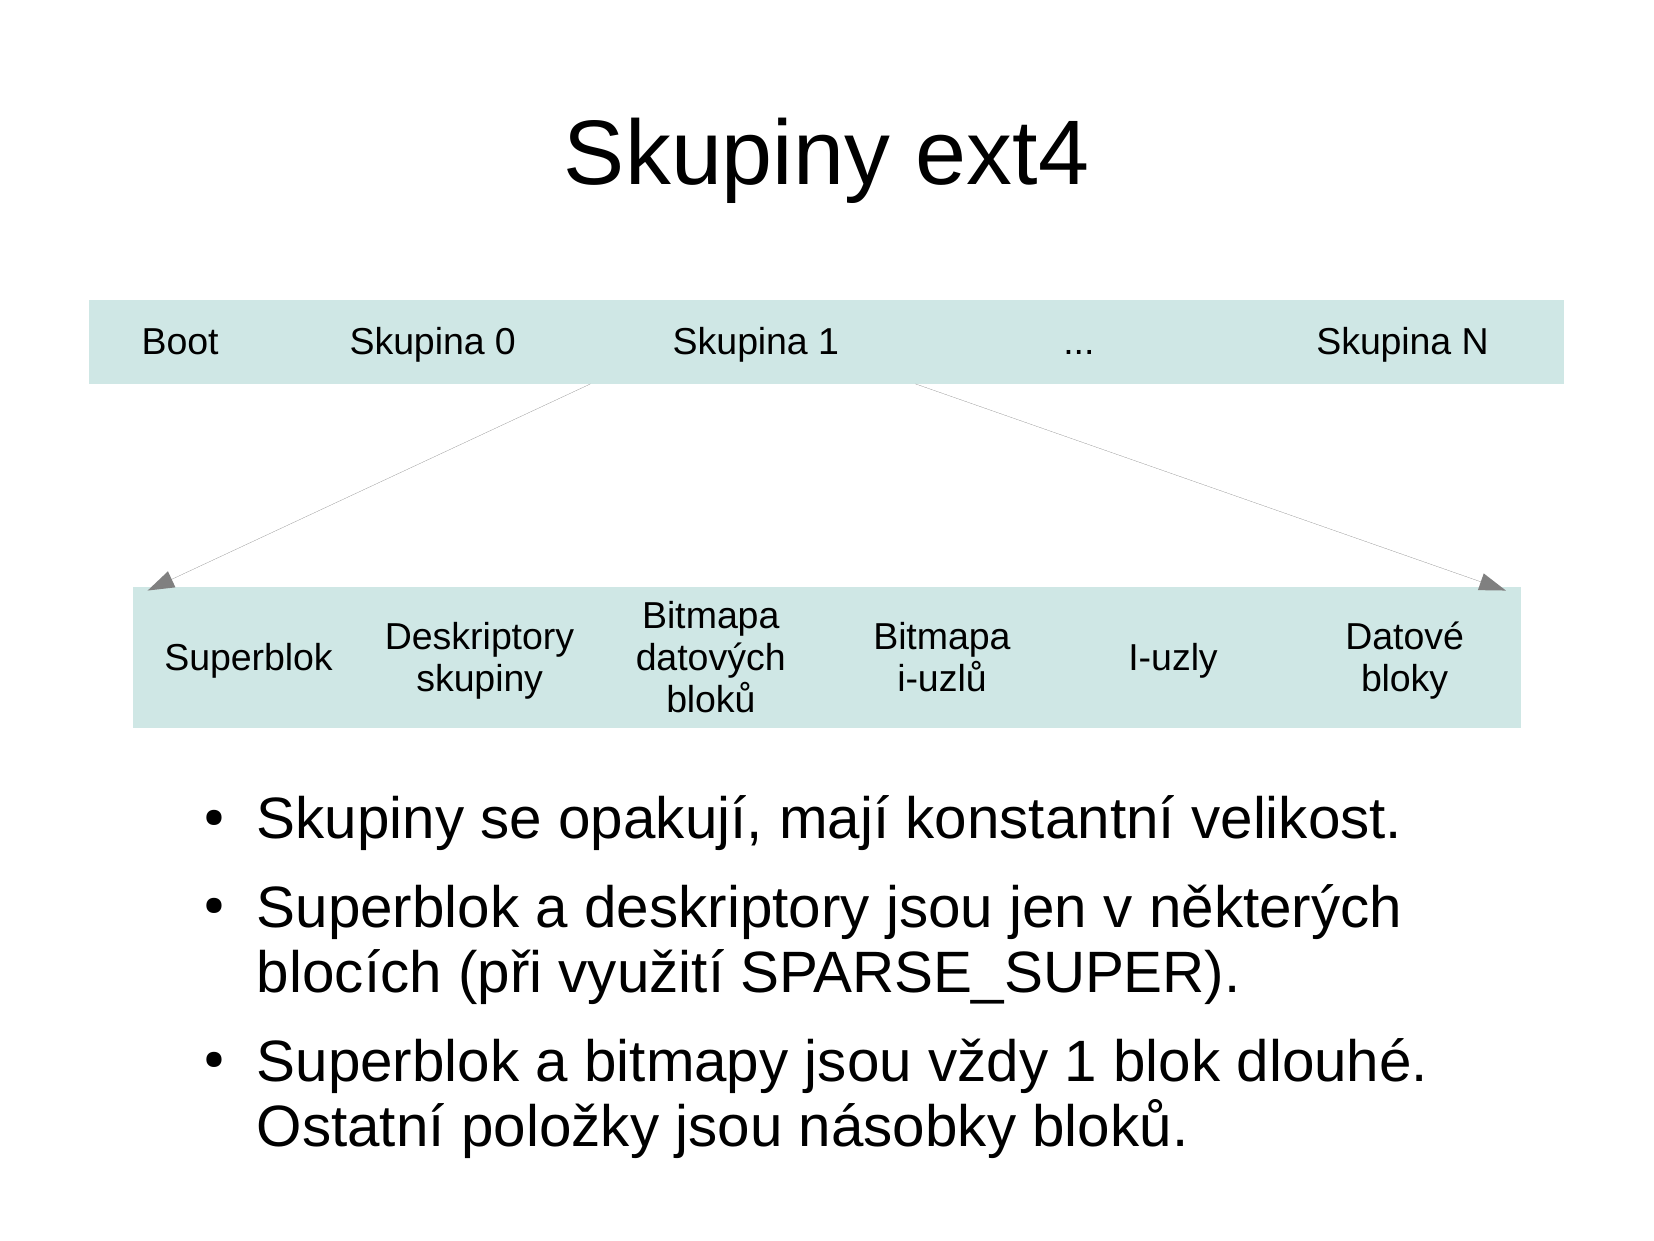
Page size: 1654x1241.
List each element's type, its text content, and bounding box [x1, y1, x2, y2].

table_header Deskriptory skupiny [364, 587, 595, 728]
table_header Datové bloky [1289, 587, 1521, 728]
table_header Skupina N [1241, 300, 1564, 384]
table_header Bitmapa i-uzlů [826, 587, 1058, 728]
table_header ... [917, 300, 1241, 384]
table_header Boot [89, 300, 271, 384]
table_header Superblok [133, 587, 364, 728]
list Skupiny se opakují, mají konstantní velikost. Superblok a deskriptory jsou jen v některých blocích (při využití SPARSE_SUPER). Superblok a bitmapy jsou vždy 1 blok dlouhé. Ostatní položky jsou násobky bloků. [115, 786, 1480, 1159]
table_header I-uzly [1058, 587, 1289, 728]
table_header Skupina 1 [594, 300, 917, 384]
table_header Skupina 0 [271, 300, 594, 384]
title Skupiny ext4 [82, 56, 1571, 250]
table_header Bitmapa datových bloků [595, 587, 826, 728]
